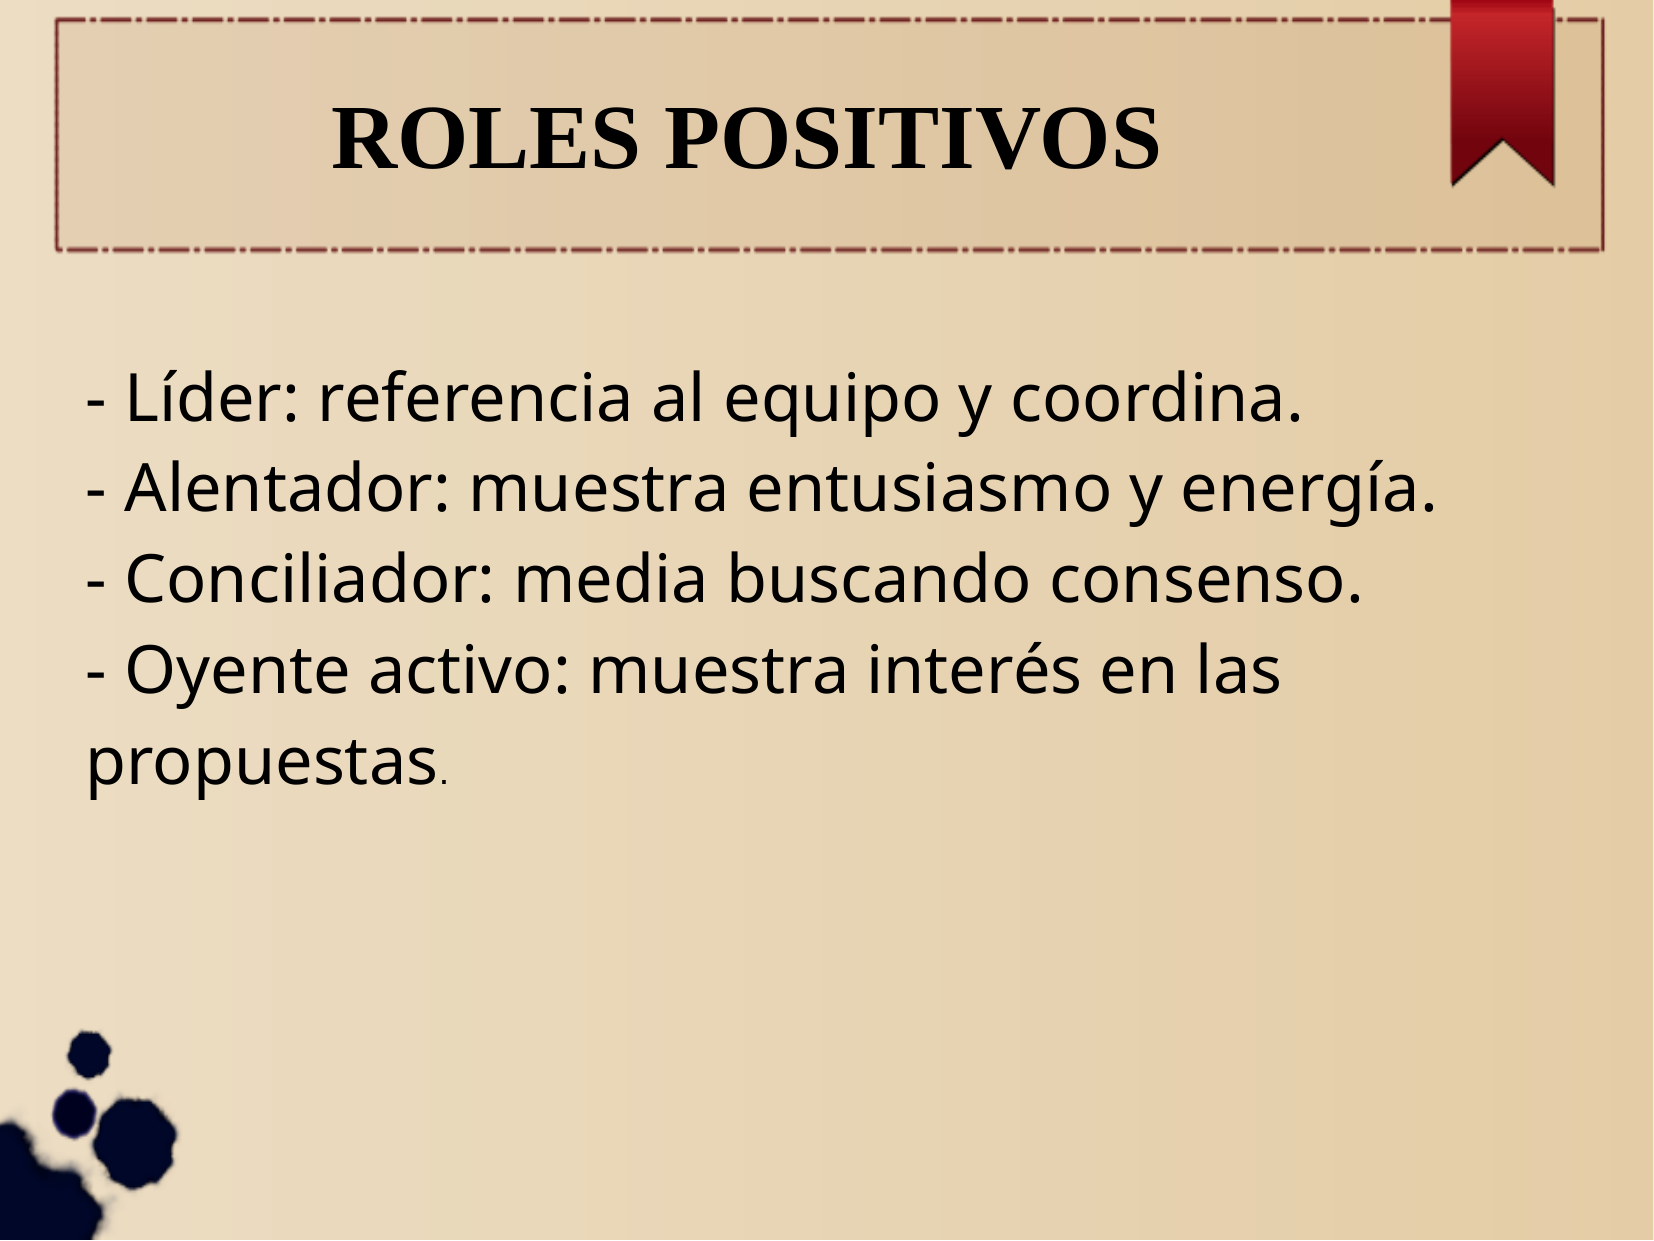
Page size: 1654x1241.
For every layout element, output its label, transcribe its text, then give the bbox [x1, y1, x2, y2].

title ROLES POSITIVOS [82, 47, 1412, 229]
picture [0, 0, 1654, 1240]
text_box - Líder: referencia al equipo y coordina. - Alentador: muestra entusiasmo y energía. - Conciliador: media buscando consenso. - Oyente activo: muestra interés en las propuestas. [70, 342, 1619, 823]
